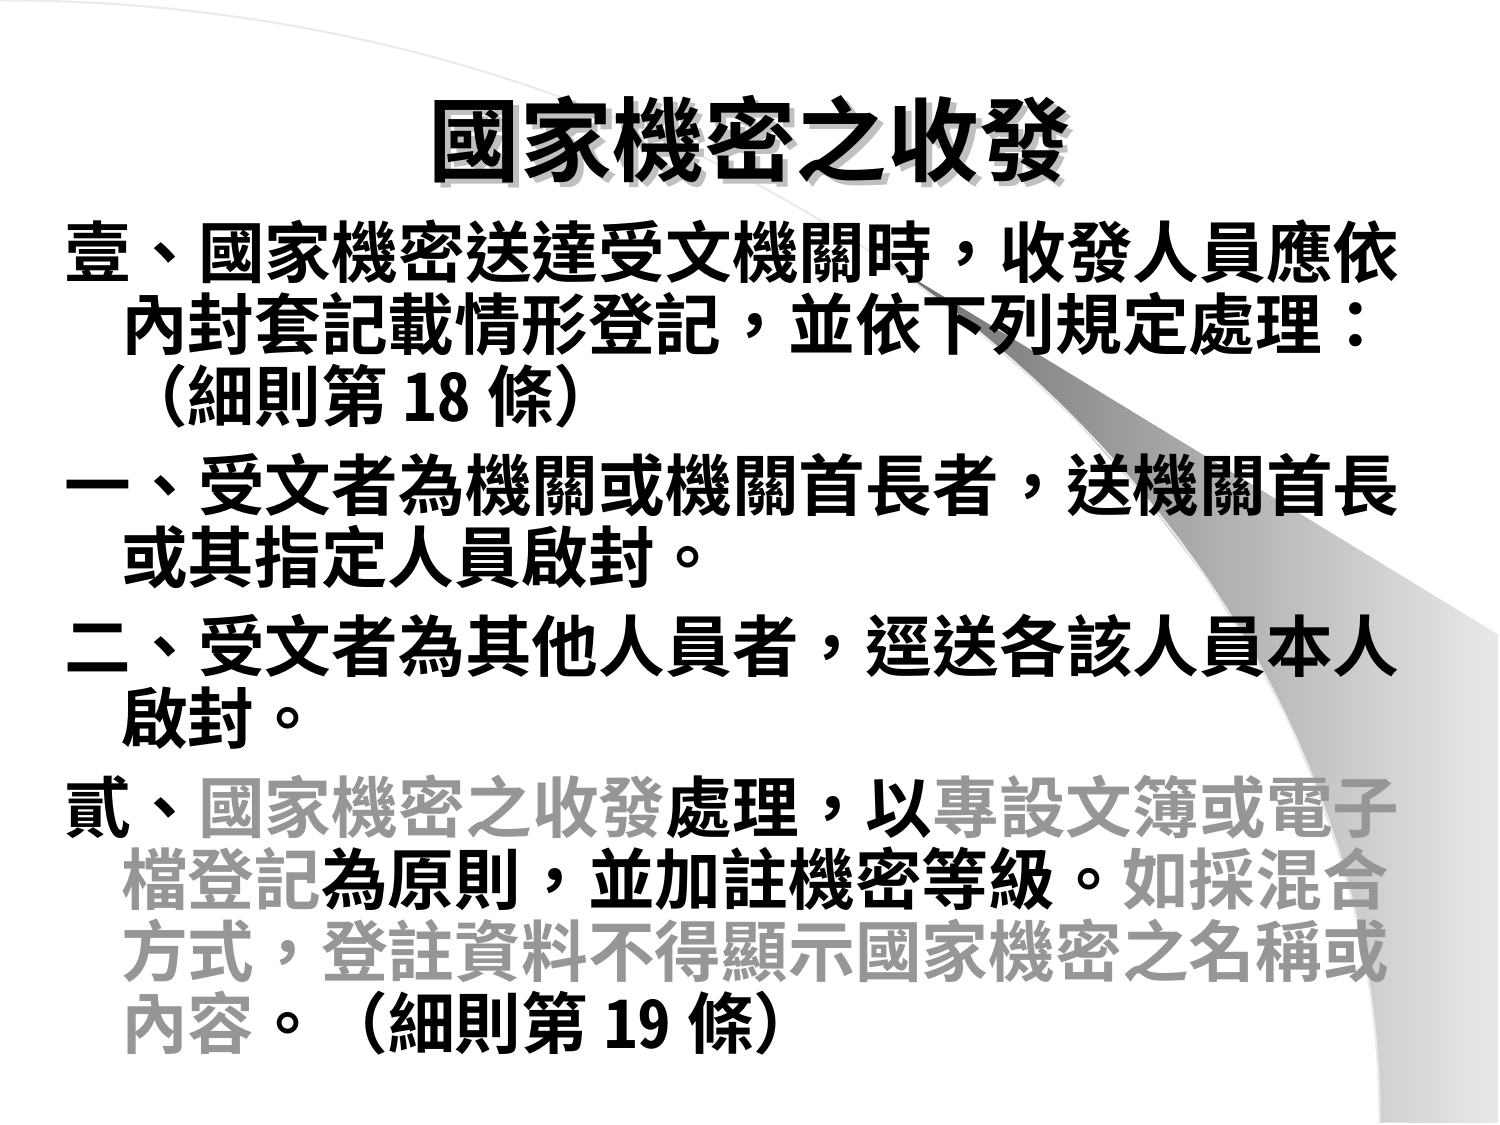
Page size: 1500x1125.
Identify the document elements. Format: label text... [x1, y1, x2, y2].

list 壹、國家機密送達受文機關時，收發人員應依內封套記載情形登記，並依下列規定處理：（細則第18條） 一、受文者為機關或機關首長者，送機關首長或其指定人員啟封。 二、受文者為其他人員者，逕送各該人員本人啟封。 貳、國家機密之收發處理，以專設文簿或電子檔登記為原則，並加註機密等級。如採混合方式，登註資料不得顯示國家機密之名稱或內容。（細則第19條） [50, 212, 1450, 1075]
title 國家機密之收發 [112, 62, 1388, 212]
